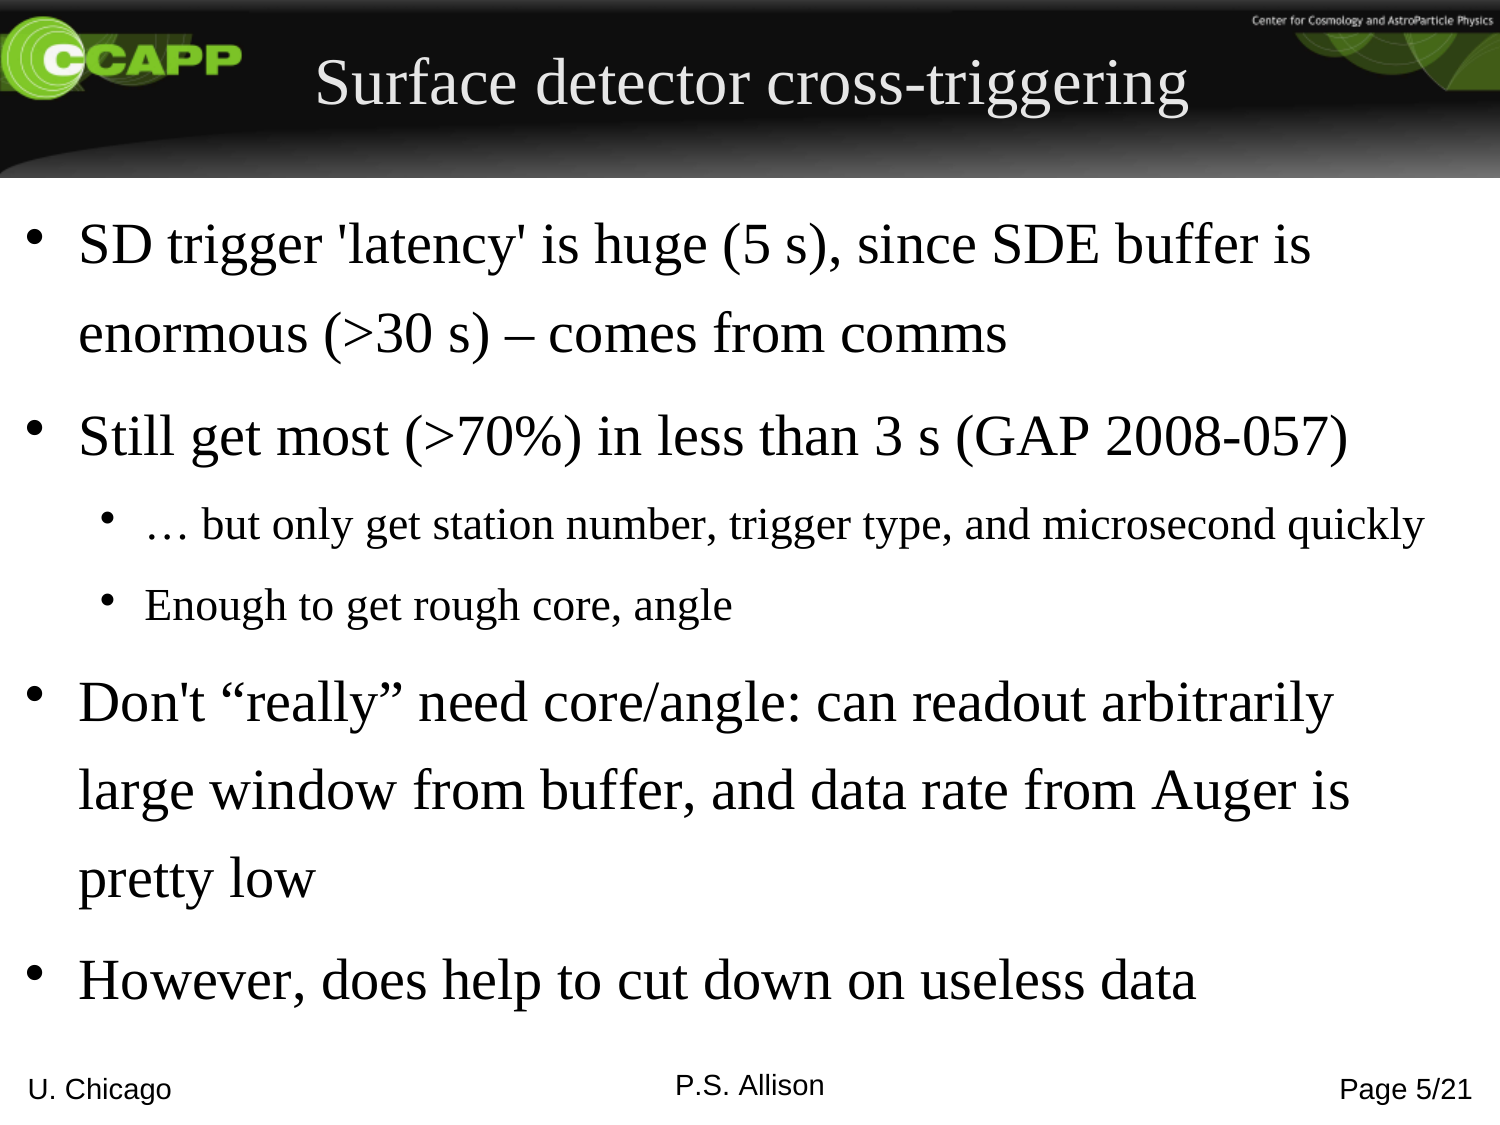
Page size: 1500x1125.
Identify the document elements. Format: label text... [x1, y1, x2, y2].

list SD trigger 'latency' is huge (5 s), since SDE buffer is enormous (>30 s) – comes from comms Still get most (>70%) in less than 3 s (GAP 2008-057) … but only get station number, trigger type, and microsecond quickly Enough to get rough core, angle Don't “really” need core/angle: can readout arbitrarily large window from buffer, and data rate from Auger is pretty low However, does help to cut down on useless data [24, 187, 1461, 1034]
title Surface detector cross-triggering [266, 0, 1240, 131]
picture [0, 0, 1500, 178]
